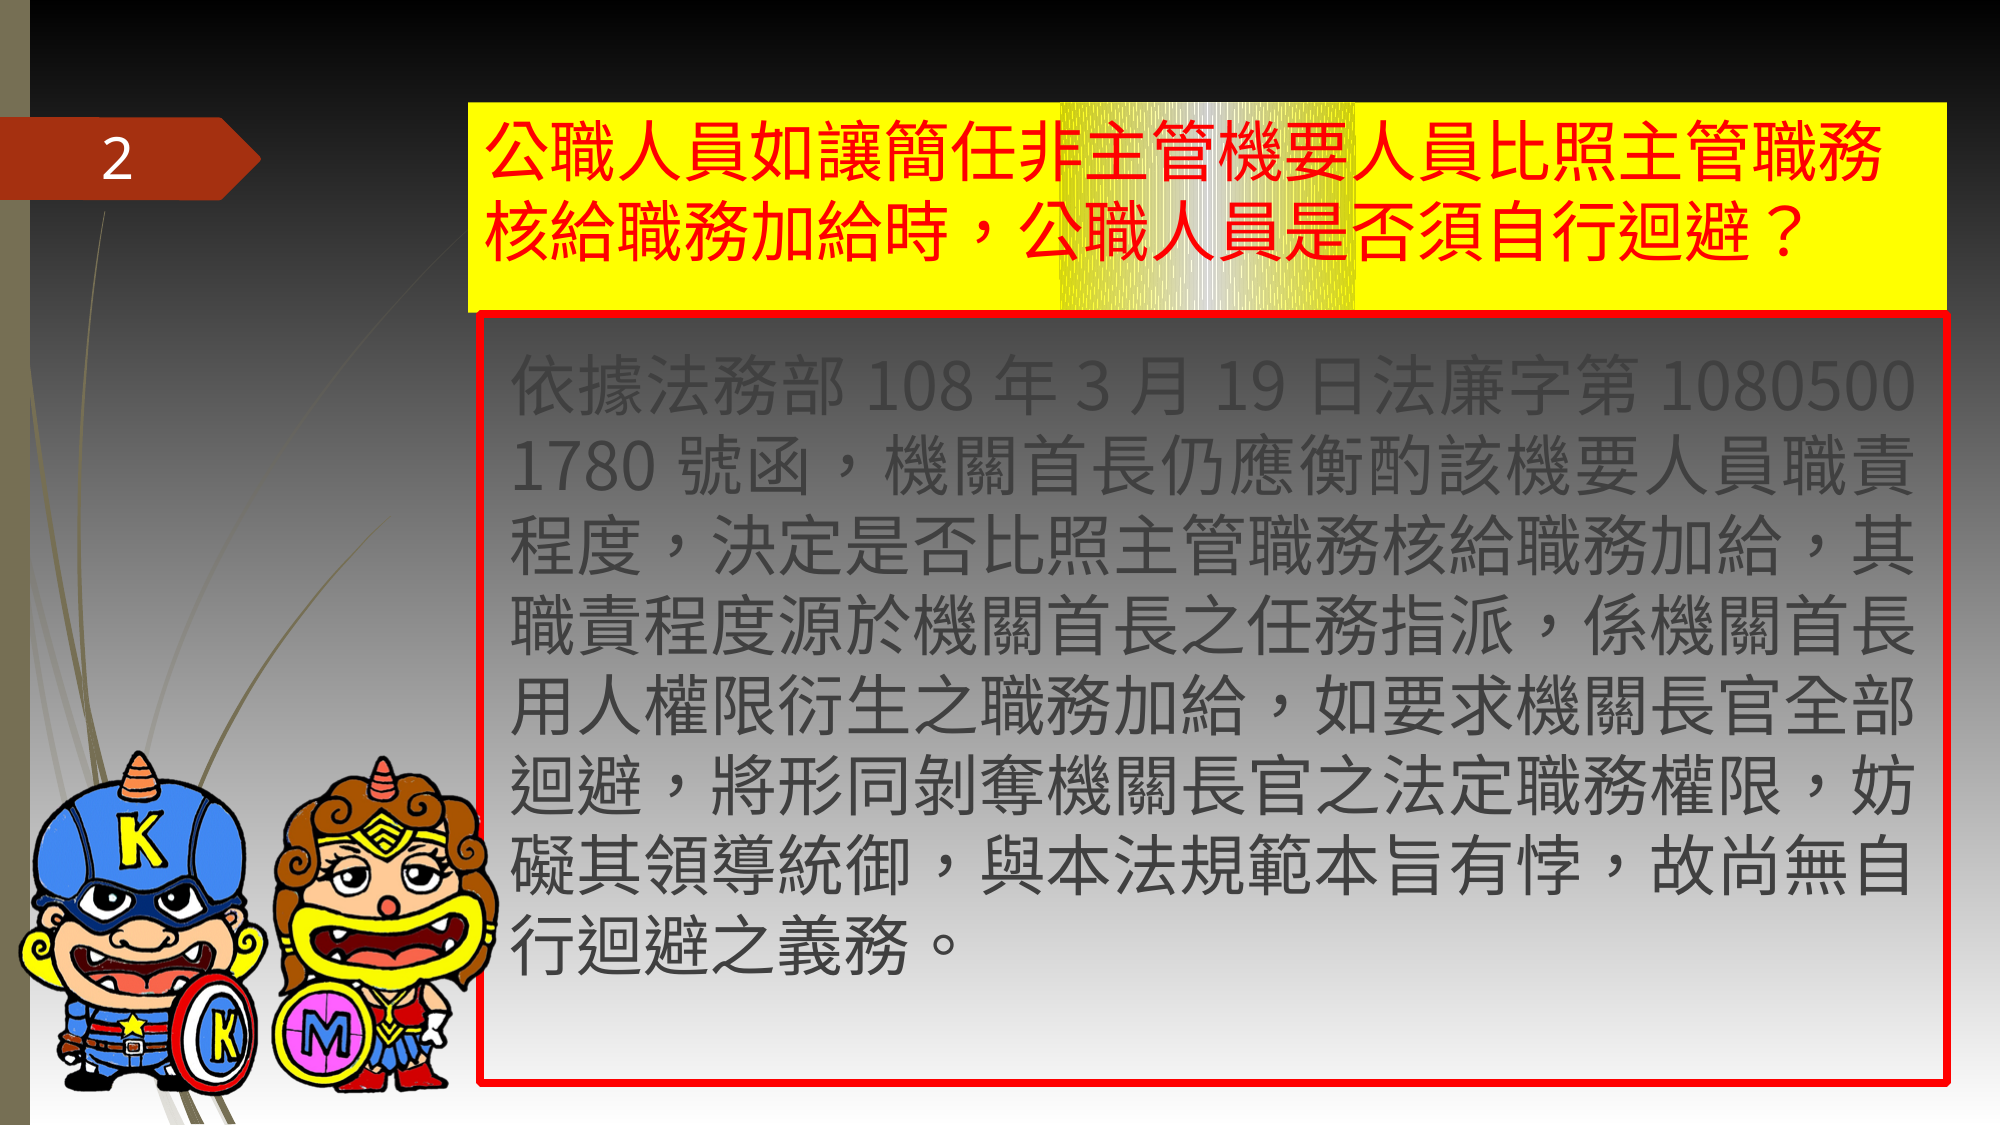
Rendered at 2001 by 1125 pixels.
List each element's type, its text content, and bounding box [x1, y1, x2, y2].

picture [0, 745, 510, 1101]
list 依據法務部108年3月19日法廉字第10805001780號函，機關首長仍應衡酌該機要人員職責程度，決定是否比照主管職務核給職務加給，其職責程度源於機關首長之任務指派，係機關首長用人權限衍生之職務加給，如要求機關長官全部迴避，將形同剝奪機關長官之法定職務權限，妨礙其領導統御，與本法規範本旨有悖，故尚無自行迴避之義務。 [480, 313, 1947, 1084]
text_box 2 [86, 114, 199, 199]
title 公職人員如讓簡任非主管機要人員比照主管職務核給職務加給時，公職人員是否須自行迴避？ [468, 102, 1947, 313]
